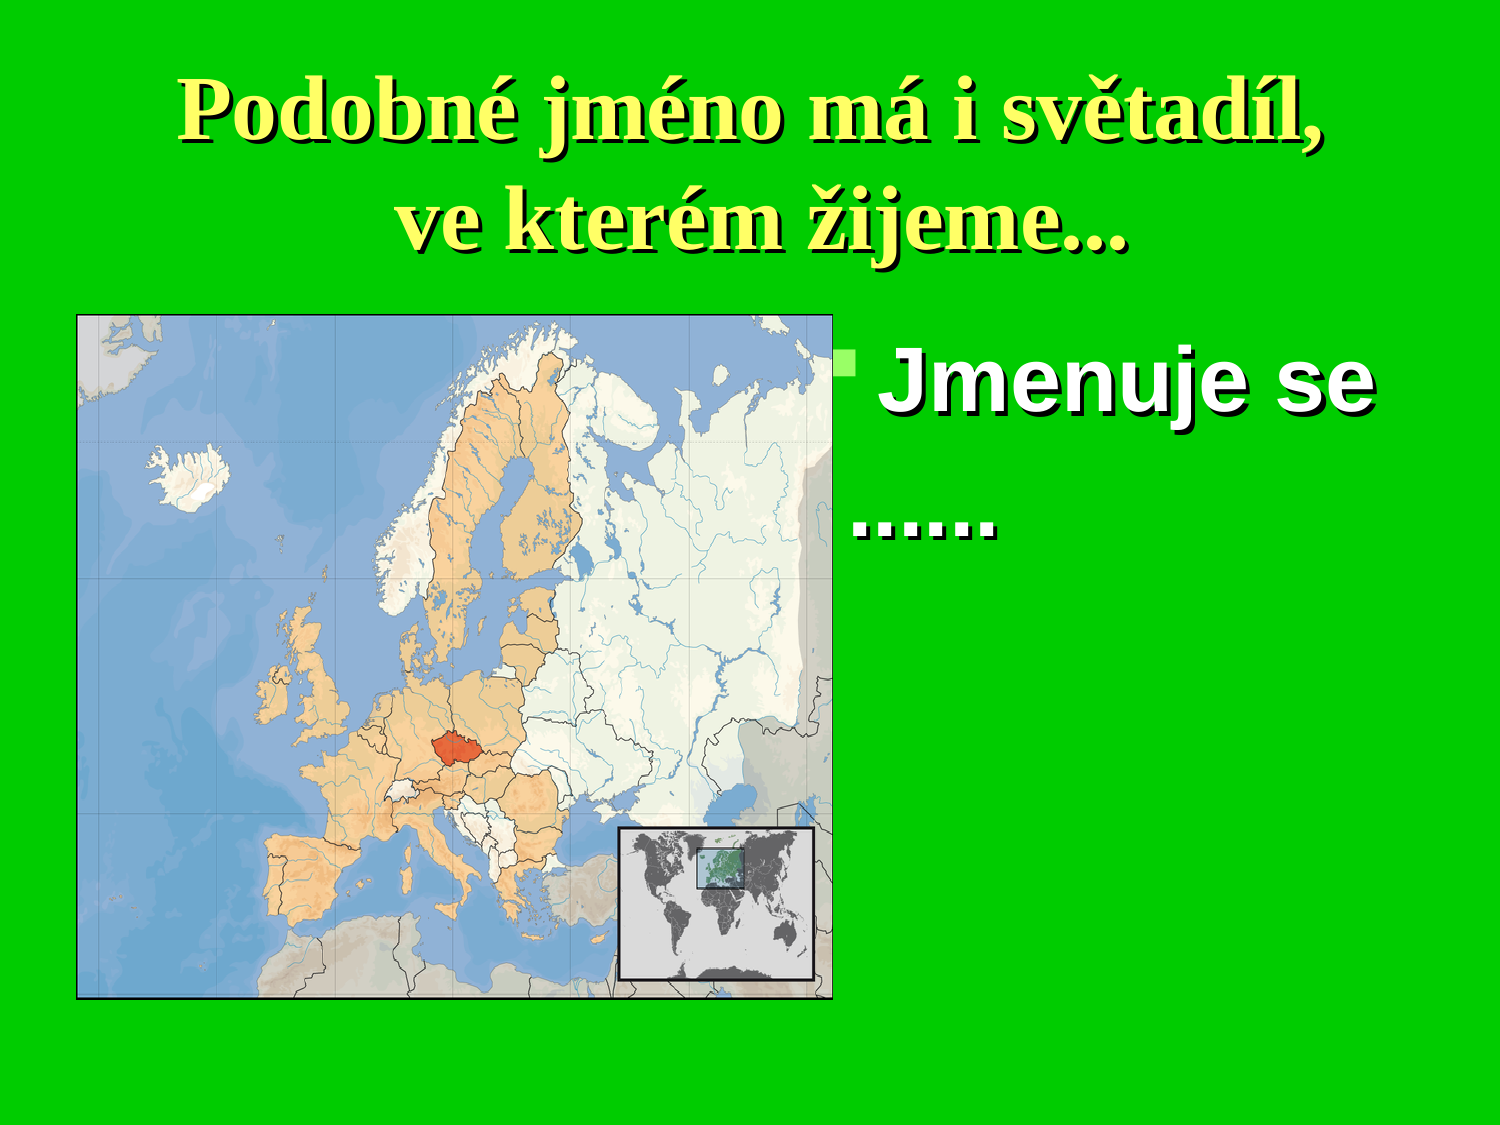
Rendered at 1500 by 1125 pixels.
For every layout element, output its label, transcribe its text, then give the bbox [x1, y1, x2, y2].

list Jmenuje se ...... [806, 312, 1452, 1000]
picture [76, 314, 833, 1000]
title Podobné jméno má i světadíl, ve kterém žijeme... [75, 39, 1451, 276]
